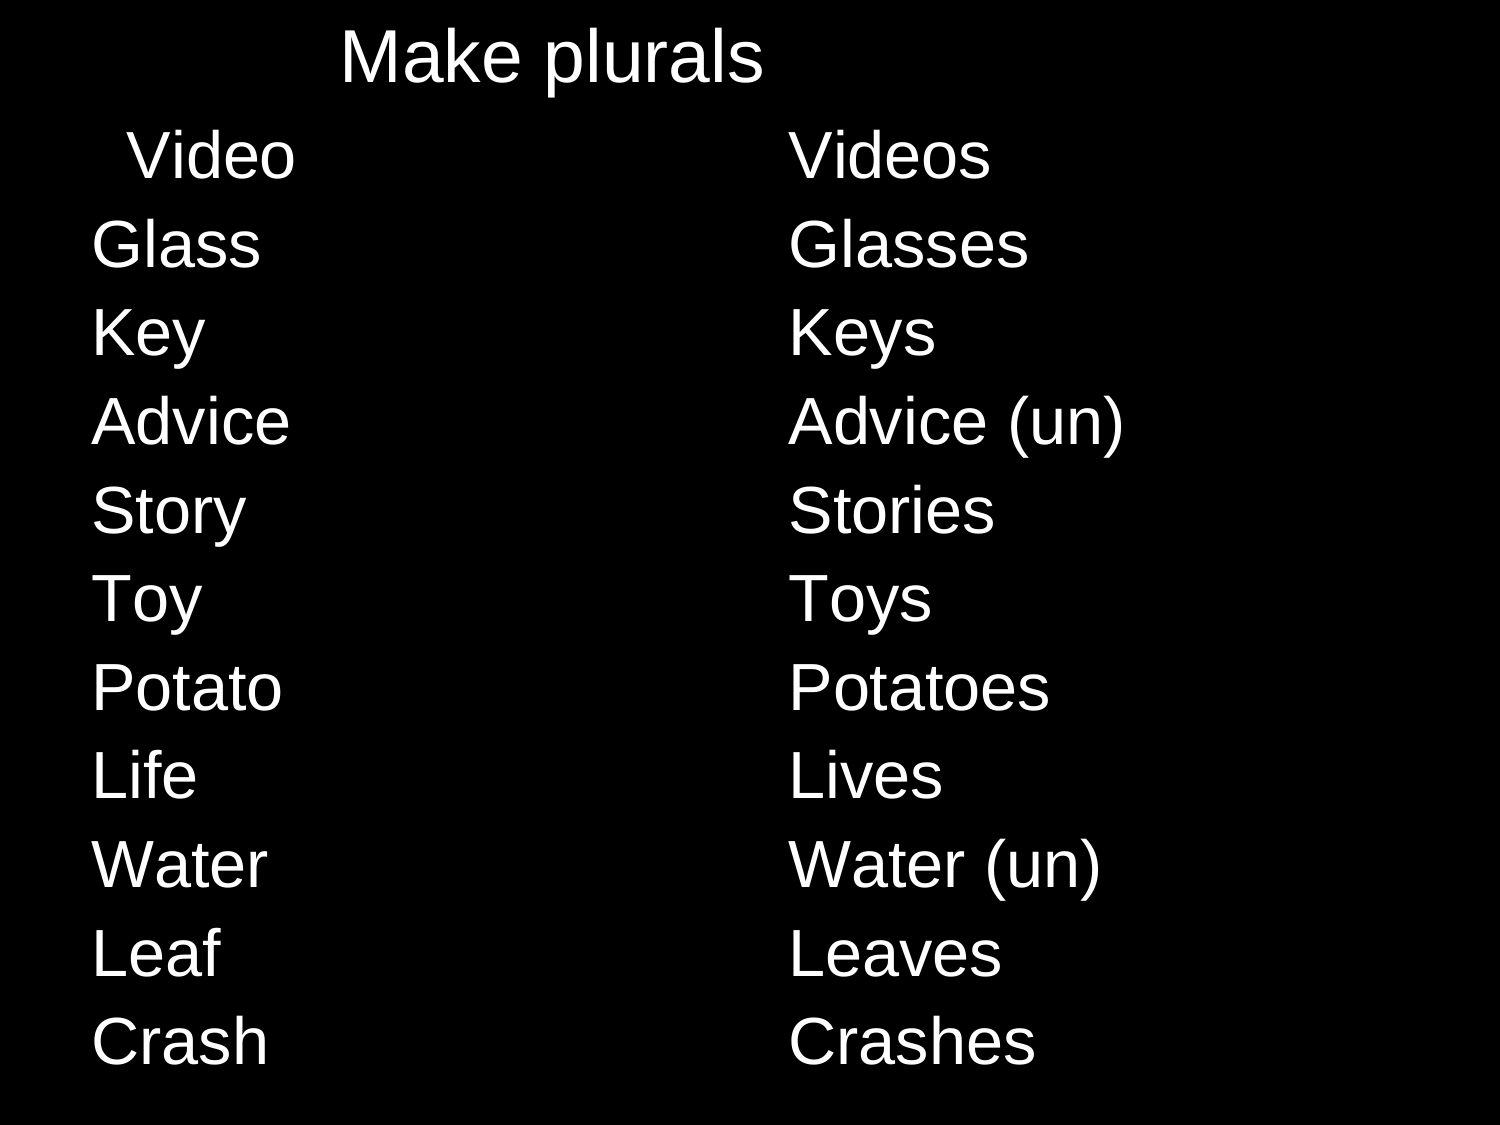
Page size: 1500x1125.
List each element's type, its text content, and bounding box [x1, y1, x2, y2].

text_box Make plurals [324, 0, 845, 106]
text_box Videos Glasses Keys Advice (un) Stories Toys Potatoes Lives Water (un) Leaves Crashes [773, 113, 1223, 1083]
list Video Glass Key Advice Story Toy Potato Life Water Leaf Crash [76, 113, 396, 1087]
